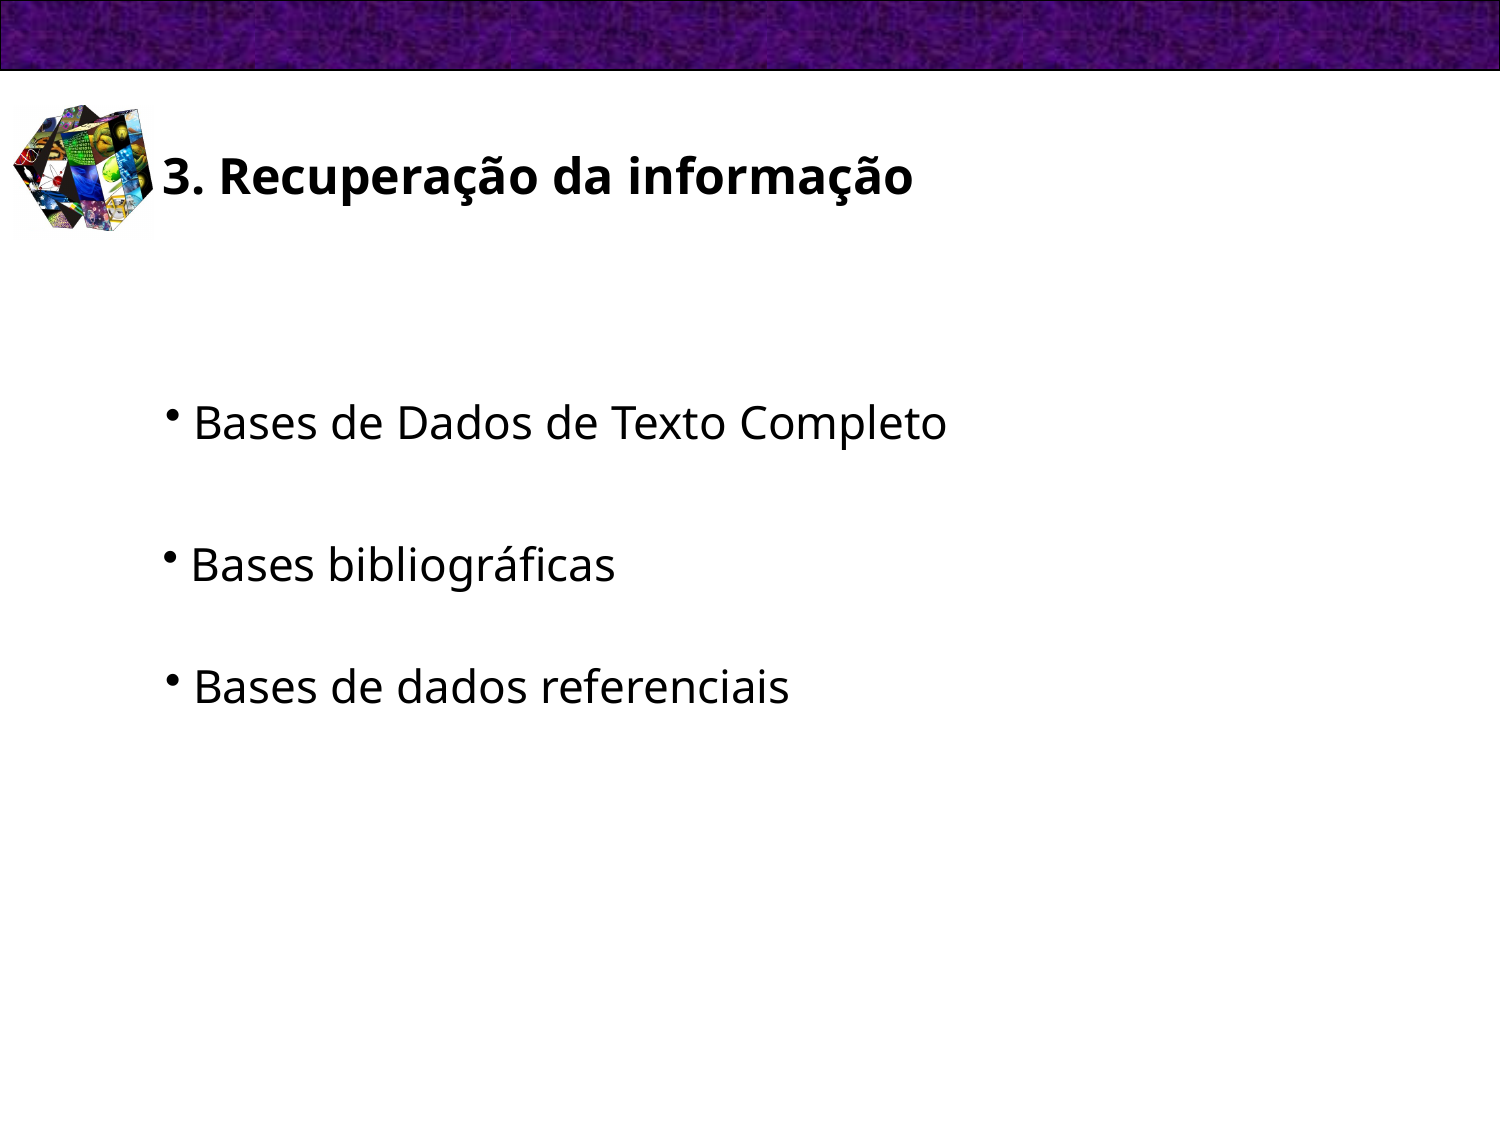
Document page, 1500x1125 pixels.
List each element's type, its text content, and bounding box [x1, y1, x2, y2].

text_box Bases de Dados de Texto Completo [150, 386, 1388, 457]
text_box Bases de dados referenciais [150, 650, 1388, 721]
text_box 3. Recuperação da informação [147, 137, 1294, 213]
picture [1, 1, 1499, 69]
text_box Bases bibliográficas [147, 527, 1386, 598]
